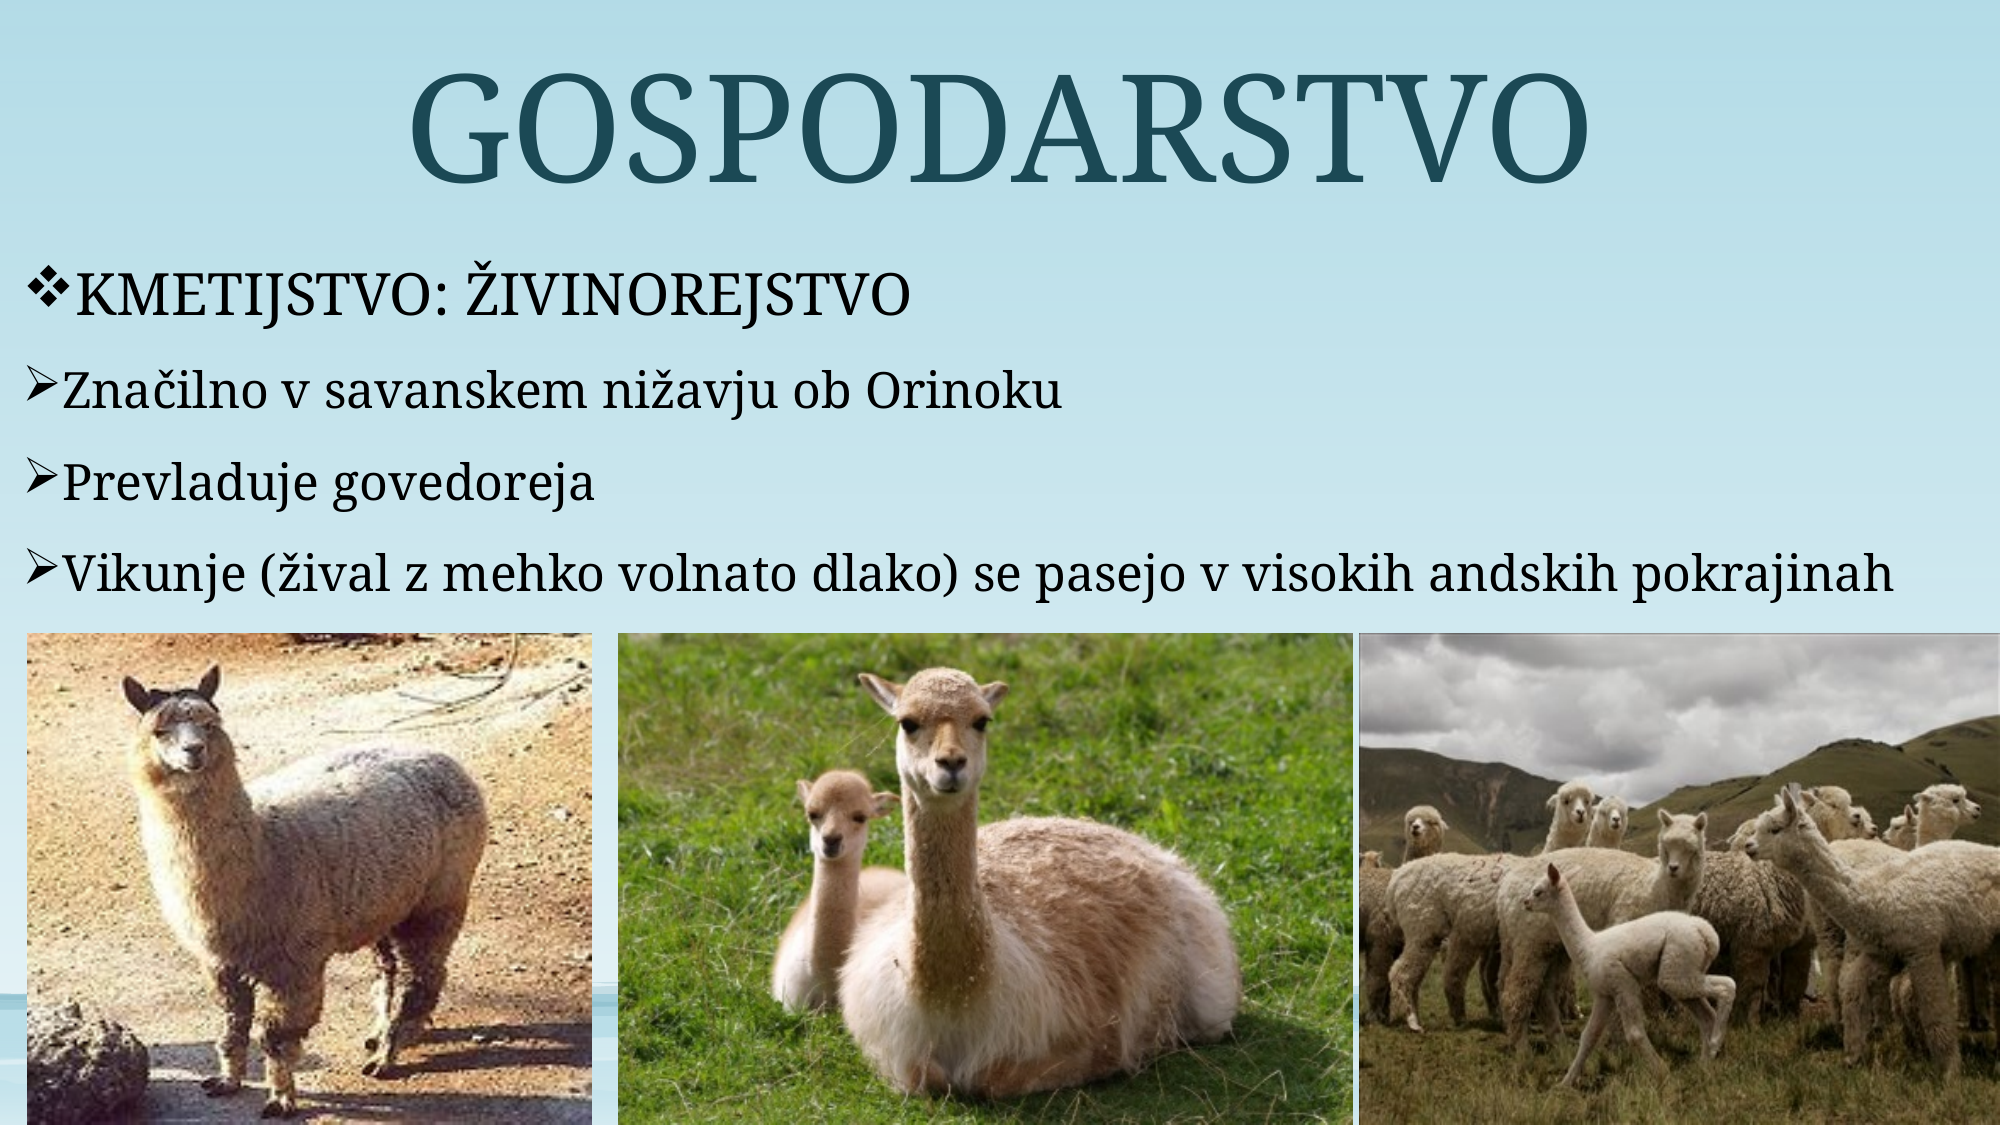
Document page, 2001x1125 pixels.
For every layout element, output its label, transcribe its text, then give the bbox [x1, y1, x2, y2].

list KMETIJSTVO: ŽIVINOREJSTVO Značilno v savanskem nižavju ob Orinoku Prevladuje govedoreja Vikunje (žival z mehko volnato dlako) se pasejo v visokih andskih pokrajinah [0, 258, 2000, 1125]
title GOSPODARSTVO [219, 43, 1780, 222]
picture [27, 633, 592, 1125]
picture [1359, 633, 2000, 1125]
picture [618, 633, 1353, 1125]
